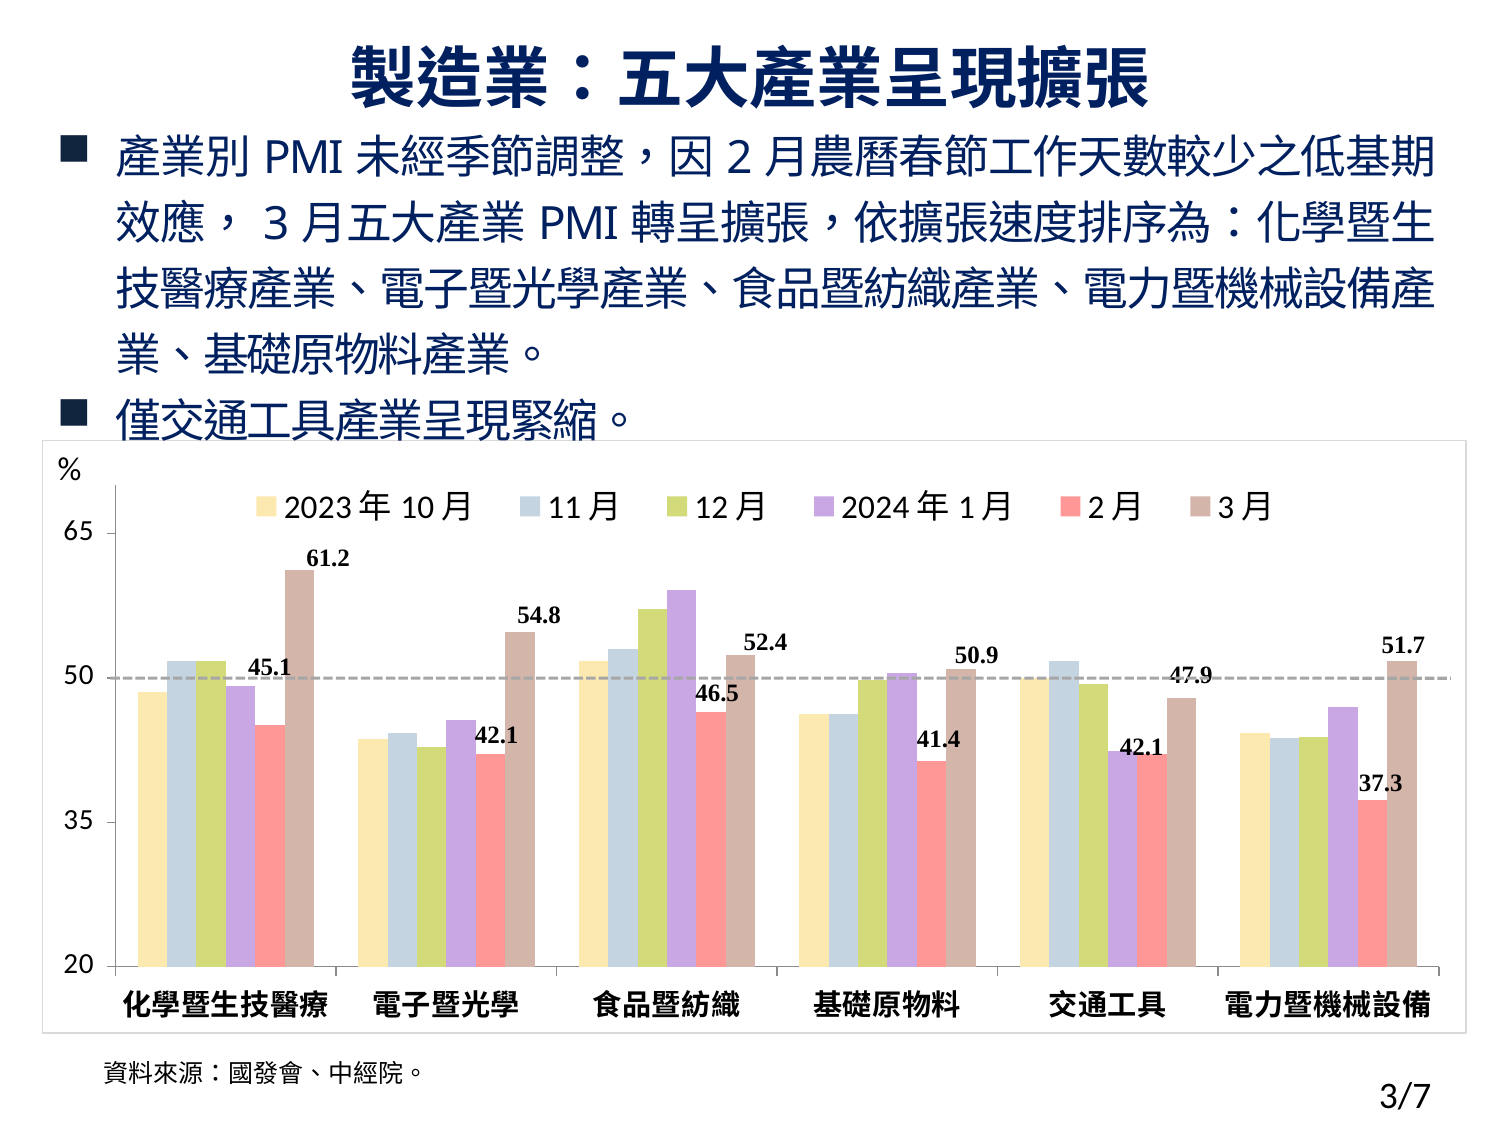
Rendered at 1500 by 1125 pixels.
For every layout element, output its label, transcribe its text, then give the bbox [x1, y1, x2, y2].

text_box % [42, 439, 138, 495]
title 製造業：五大產業呈現擴張 [0, 0, 1500, 149]
text_box 產業別PMI未經季節調整，因2月農曆春節工作天數較少之低基期效應，3月五大產業PMI轉呈擴張，依擴張速度排序為：化學暨生技醫療產業、電子暨光學產業、食品暨紡織產業、電力暨機械設備產業、基礎原物料產業。 僅交通工具產業呈現緊縮。 [9, 98, 1467, 459]
text_box 資料來源：國發會、中經院。 [88, 1055, 1500, 1096]
chart [41, 439, 1467, 1034]
